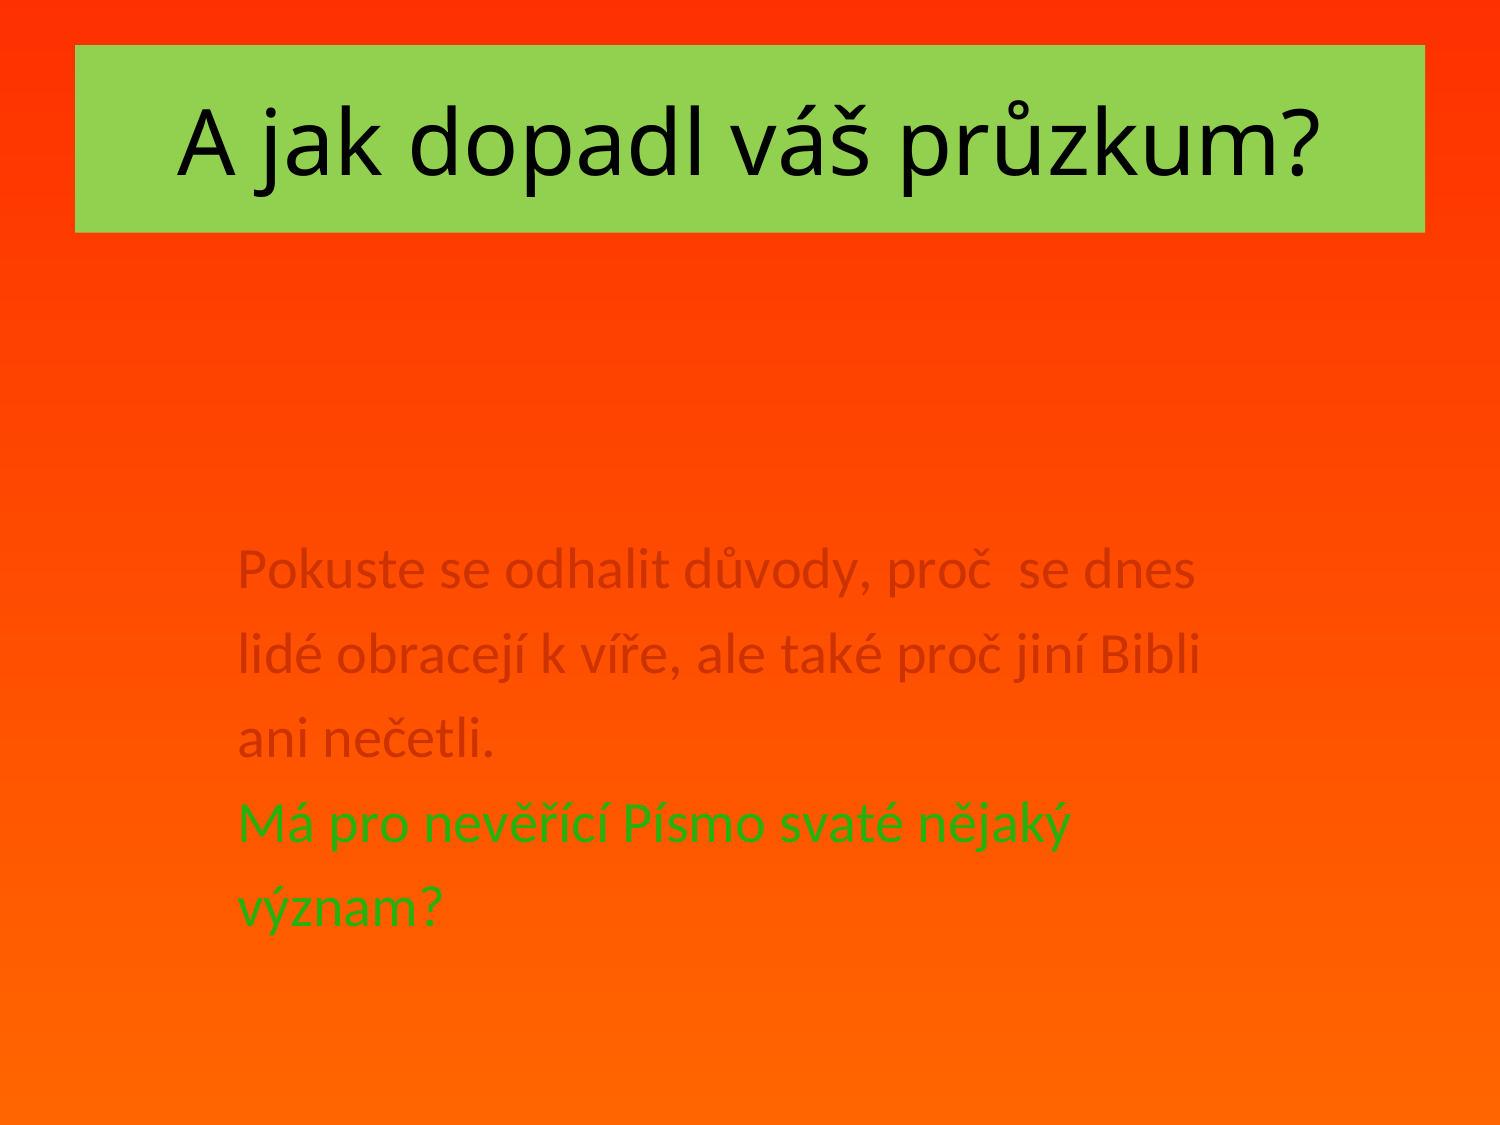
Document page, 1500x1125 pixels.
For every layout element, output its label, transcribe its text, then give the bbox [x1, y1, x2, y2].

list Pokuste se odhalit důvody, proč se dnes lidé obracejí k víře, ale také proč jiní Bibli ani nečetli. Má pro nevěřící Písmo svaté nějaký význam? [222, 480, 1426, 989]
title A jak dopadl váš průzkum? [75, 45, 1426, 233]
